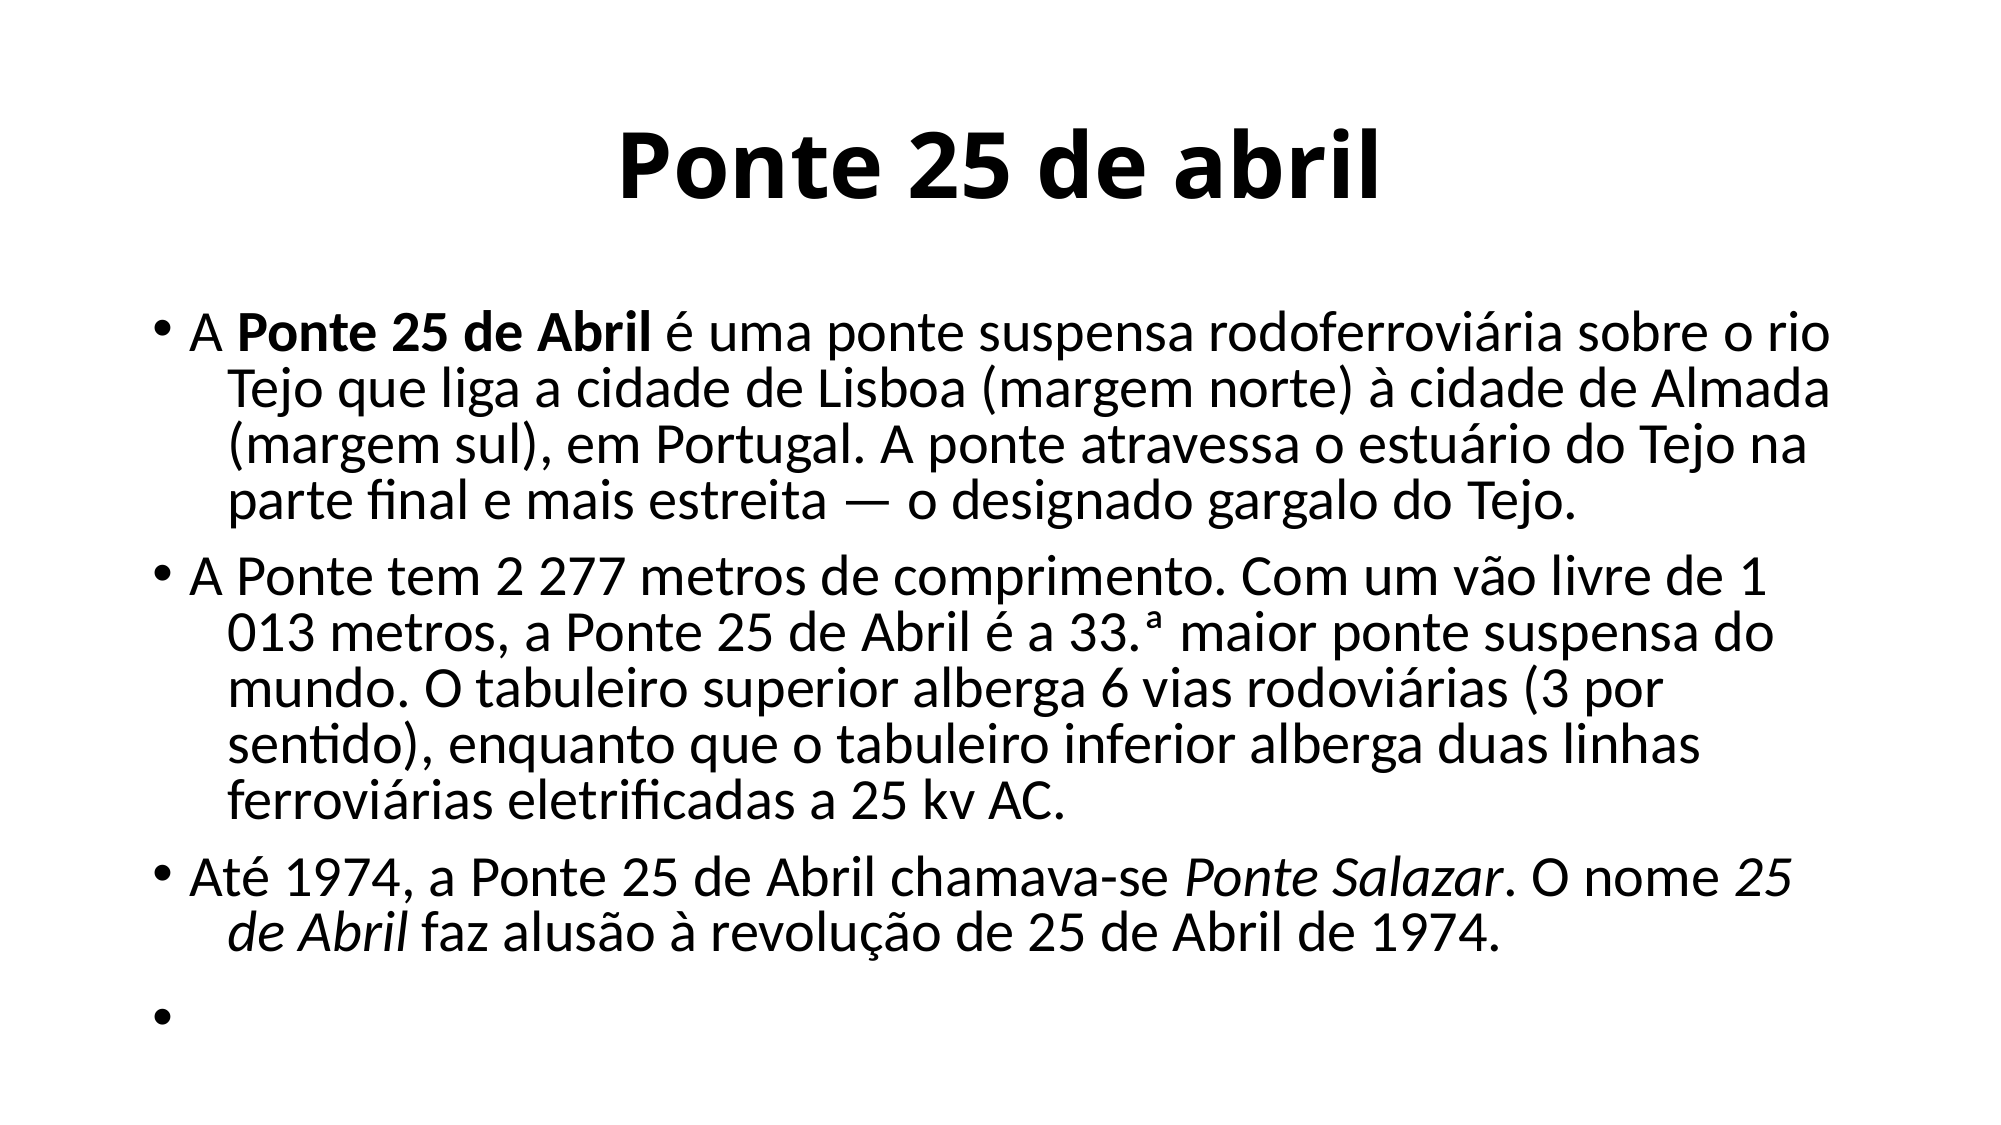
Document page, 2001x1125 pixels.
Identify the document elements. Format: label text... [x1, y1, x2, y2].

list A Ponte 25 de Abril é uma ponte suspensa rodoferroviária sobre o rio Tejo que liga a cidade de Lisboa (margem norte) à cidade de Almada (margem sul), em Portugal. A ponte atravessa o estuário do Tejo na parte final e mais estreita — o designado gargalo do Tejo. A Ponte tem 2 277 metros de comprimento. Com um vão livre de 1 013 metros, a Ponte 25 de Abril é a 33.ª maior ponte suspensa do mundo. O tabuleiro superior alberga 6 vias rodoviárias (3 por sentido), enquanto que o tabuleiro inferior alberga duas linhas ferroviárias eletrificadas a 25 kv AC. Até 1974, a Ponte 25 de Abril chamava-se Ponte Salazar. O nome 25 de Abril faz alusão à revolução de 25 de Abril de 1974. [137, 299, 1863, 1014]
title Ponte 25 de abril [137, 59, 1863, 278]
